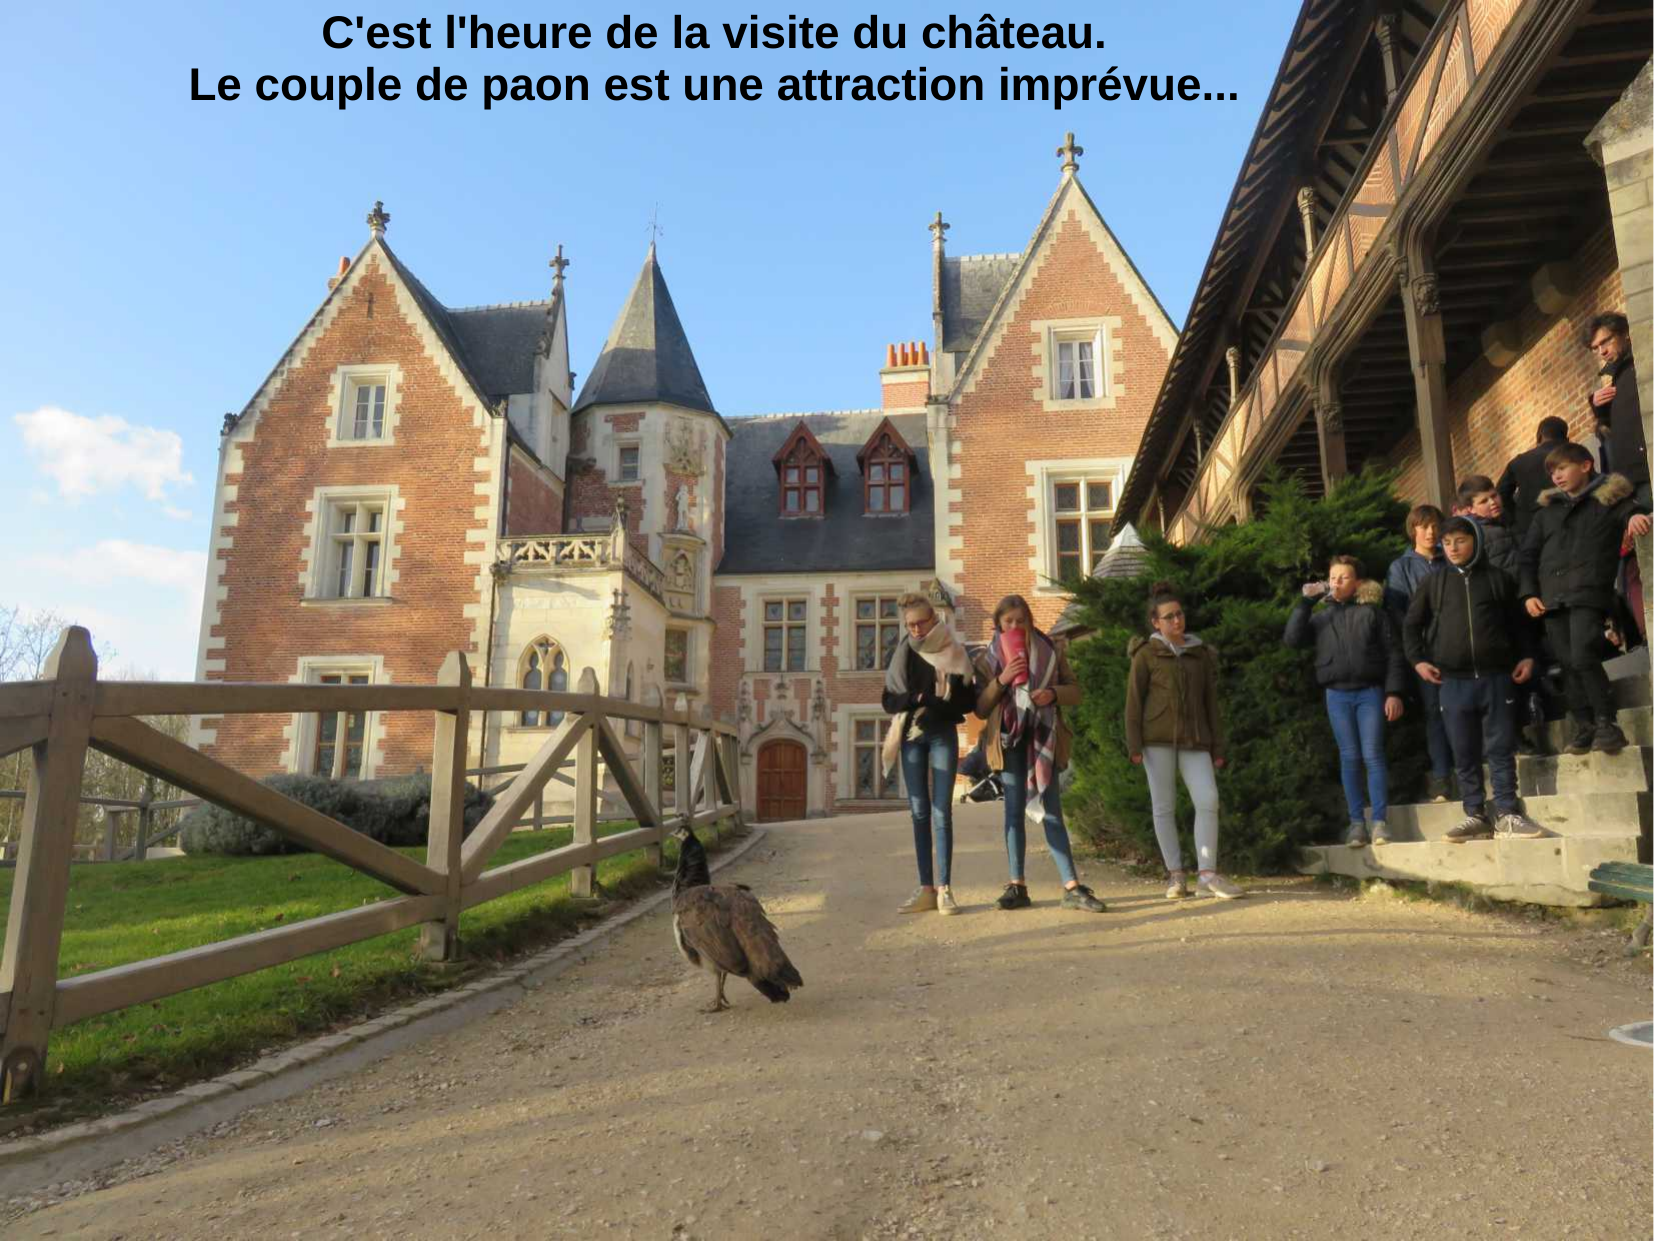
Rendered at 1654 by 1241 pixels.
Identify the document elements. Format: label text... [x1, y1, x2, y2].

picture [0, 0, 1654, 1241]
text_box C'est l'heure de la visite du château. Le couple de paon est une attraction imprévue... [0, 0, 1430, 120]
